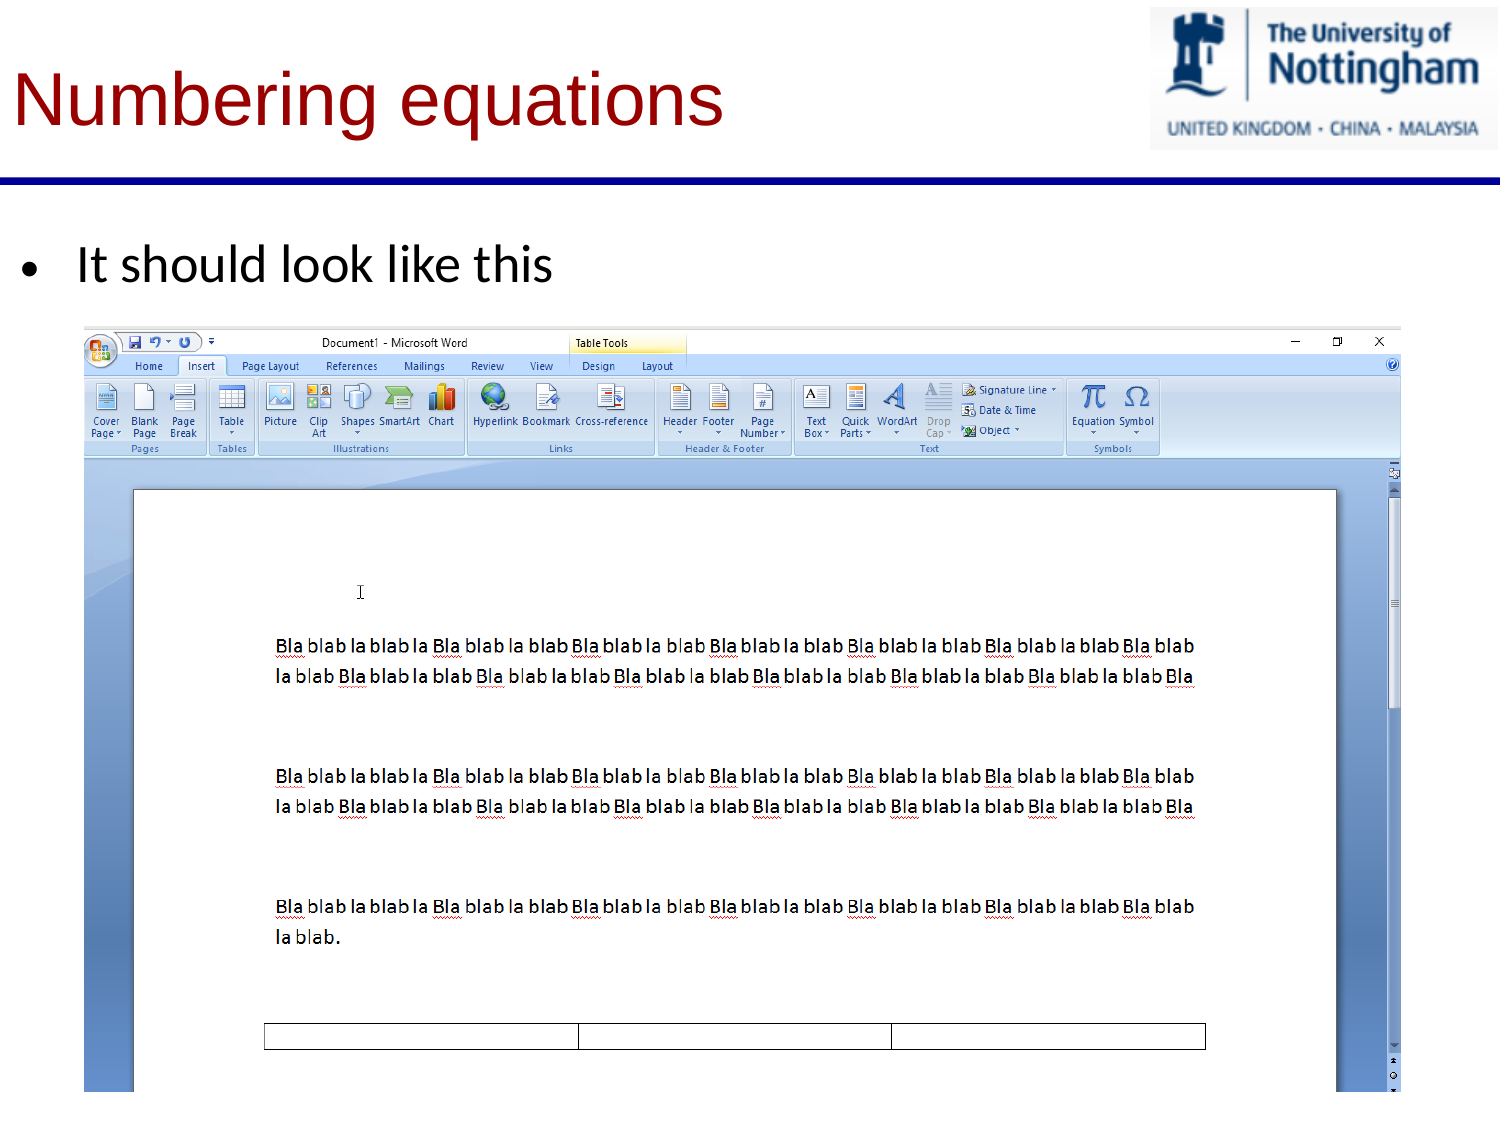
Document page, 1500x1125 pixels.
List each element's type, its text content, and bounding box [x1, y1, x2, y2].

picture [84, 326, 1401, 1092]
title Numbering equations [12, 21, 1375, 177]
picture [1150, 7, 1498, 150]
text_box It should look like this [5, 234, 730, 392]
